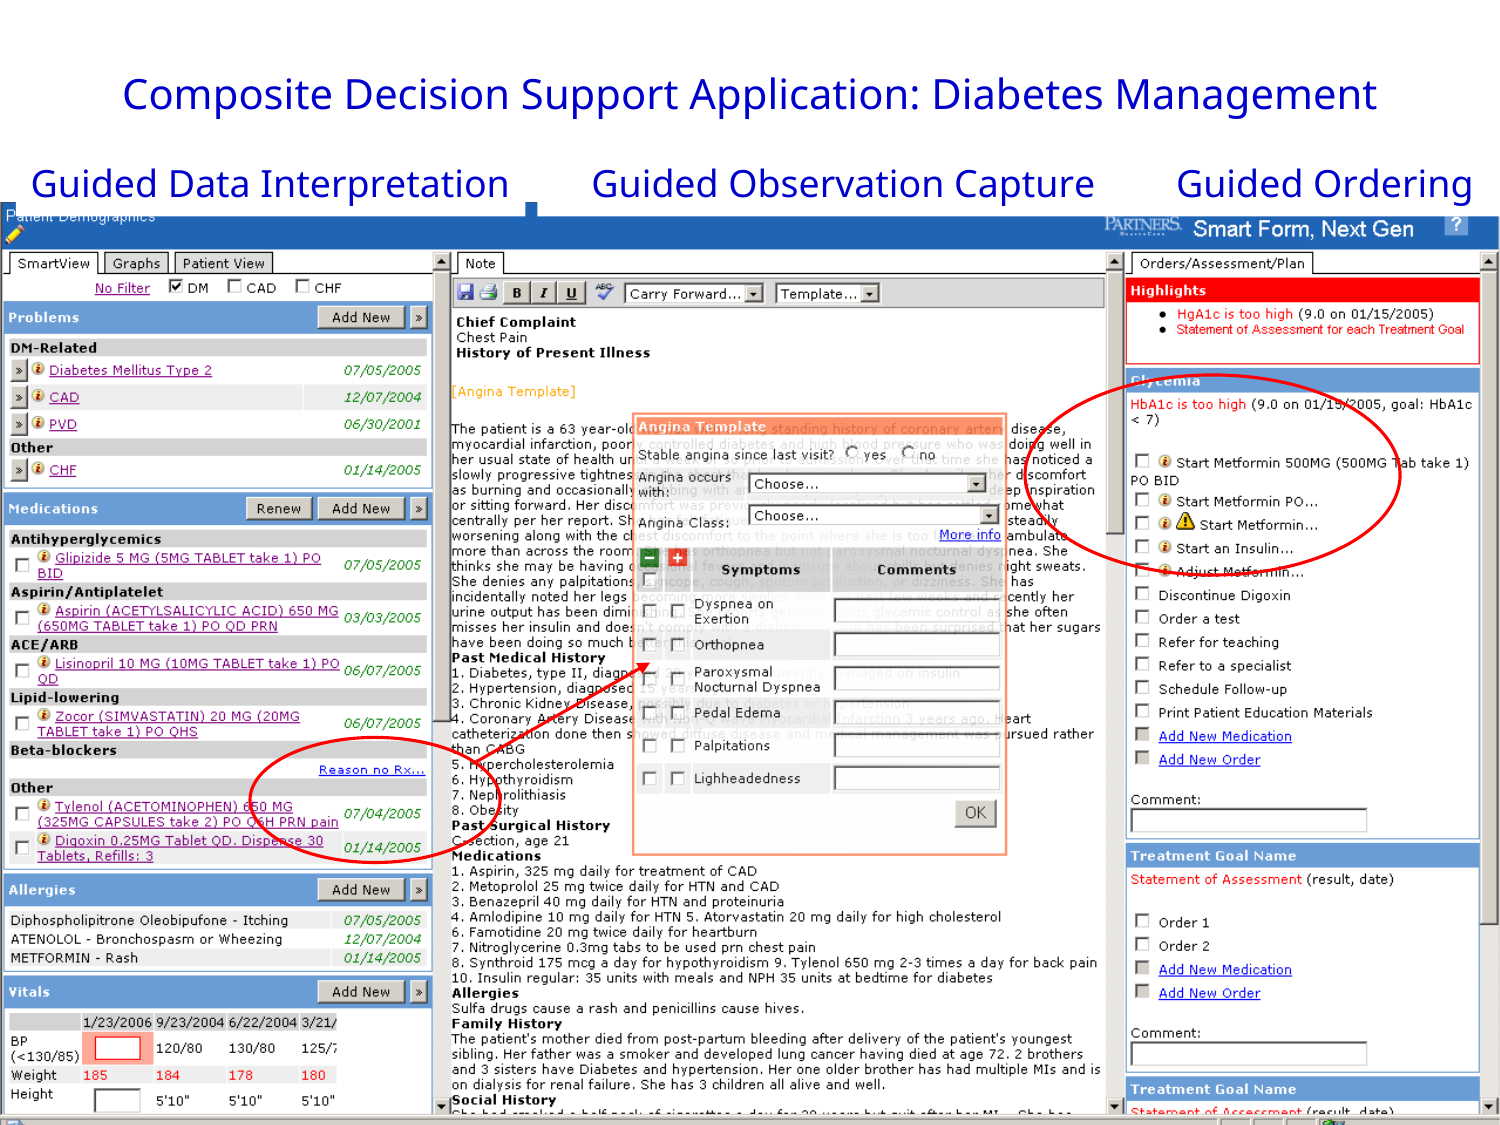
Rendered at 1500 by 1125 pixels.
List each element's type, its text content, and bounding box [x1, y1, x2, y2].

picture [0, 202, 1500, 1125]
text_box Guided Ordering [1149, 149, 1500, 217]
text_box Guided Observation Capture [537, 149, 1149, 217]
text_box Composite Decision Support Application: Diabetes Management [0, 0, 1500, 187]
text_box Guided Data Interpretation [15, 149, 526, 217]
